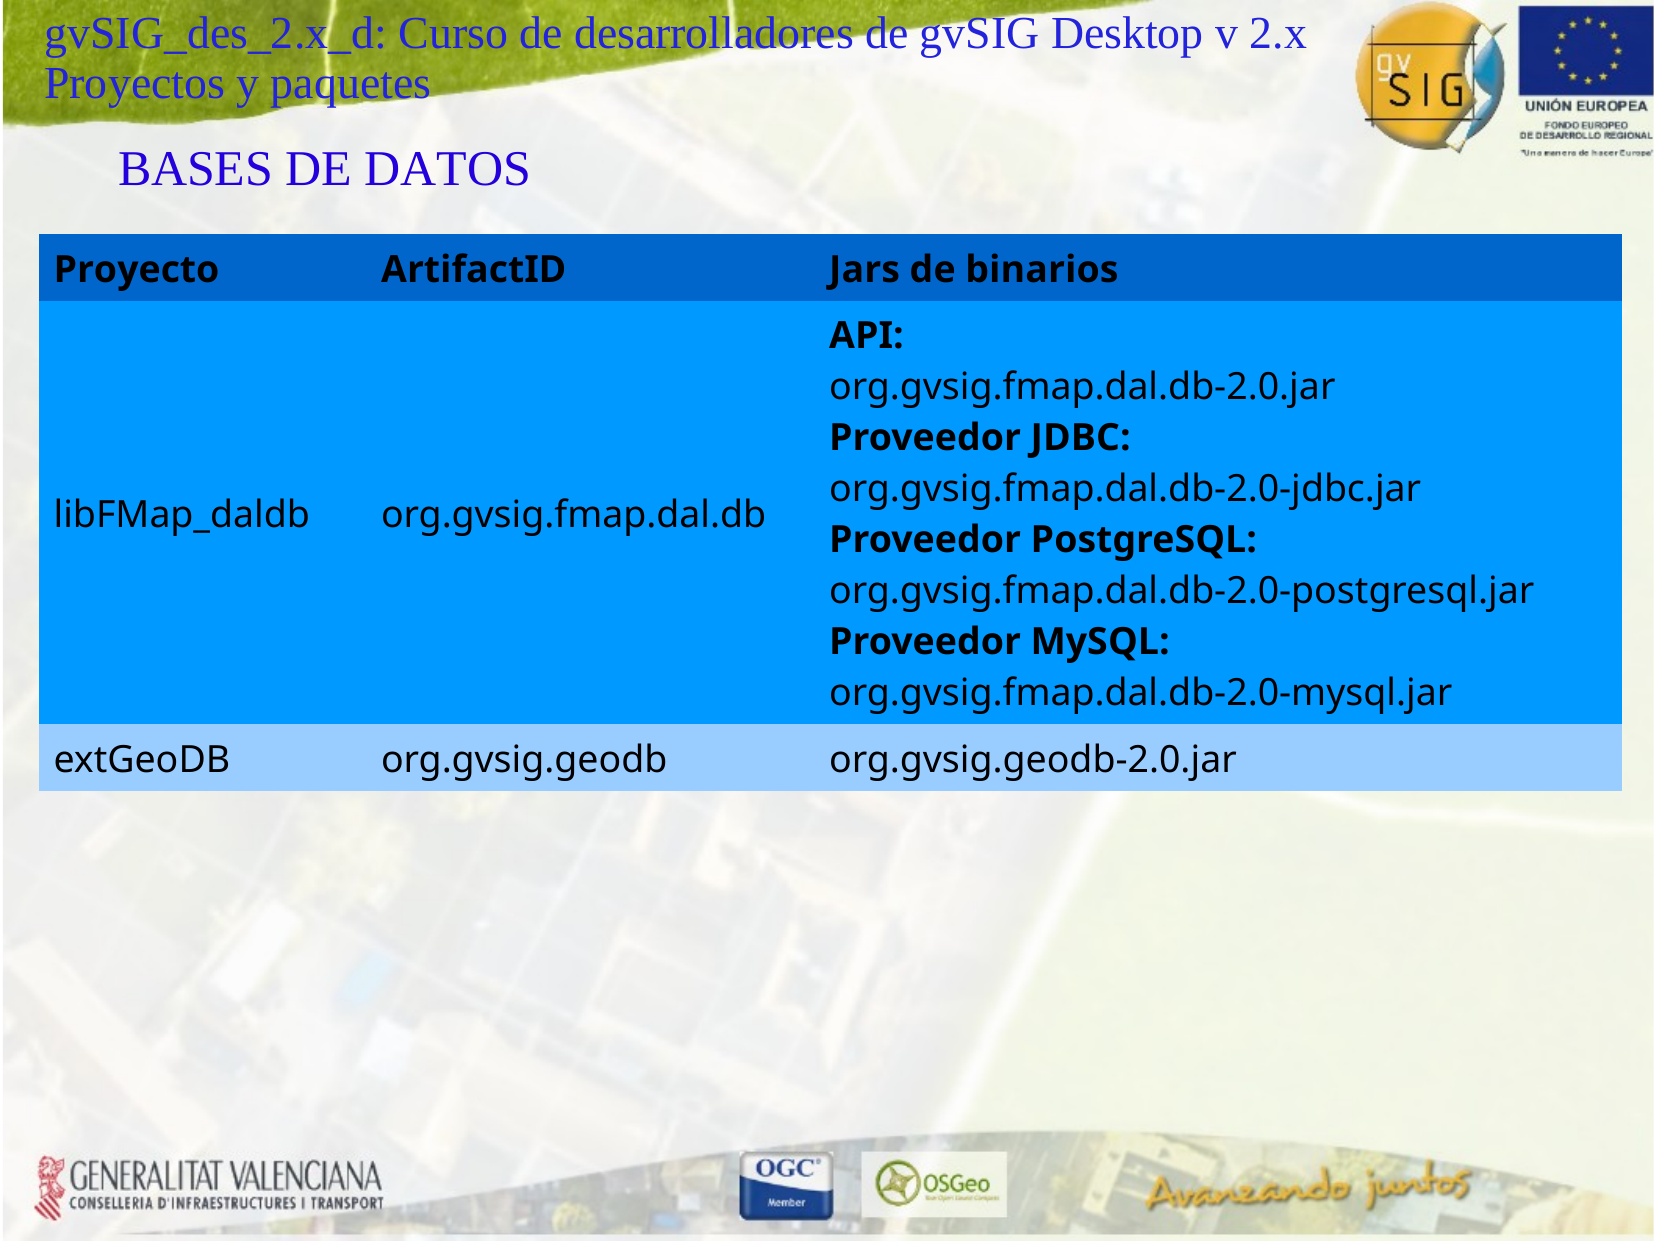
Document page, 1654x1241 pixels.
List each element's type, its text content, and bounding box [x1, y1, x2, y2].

table_cell extGeoDB [39, 724, 366, 791]
title BASES DE DATOS [118, 94, 1447, 234]
table_header Jars de binarios [814, 234, 1622, 301]
table_cell libFMap_daldb [39, 301, 366, 724]
table_cell org.gvsig.geodb [366, 724, 814, 791]
table_cell org.gvsig.geodb-2.0.jar [814, 724, 1622, 791]
table_cell API: org.gvsig.fmap.dal.db-2.0.jar Proveedor JDBC: org.gvsig.fmap.dal.db-2.0-jdbc.jar Proveedor PostgreSQL: org.gvsig.fmap.dal.db-2.0-postgresql.jar Proveedor MySQL: org.gvsig.fmap.dal.db-2.0-mysql.jar [814, 301, 1622, 724]
picture [2, 0, 1654, 1241]
table_header Proyecto [39, 234, 366, 301]
table_header ArtifactID [366, 234, 814, 301]
table_cell org.gvsig.fmap.dal.db [366, 301, 814, 724]
text_box [59, 791, 1447, 1063]
